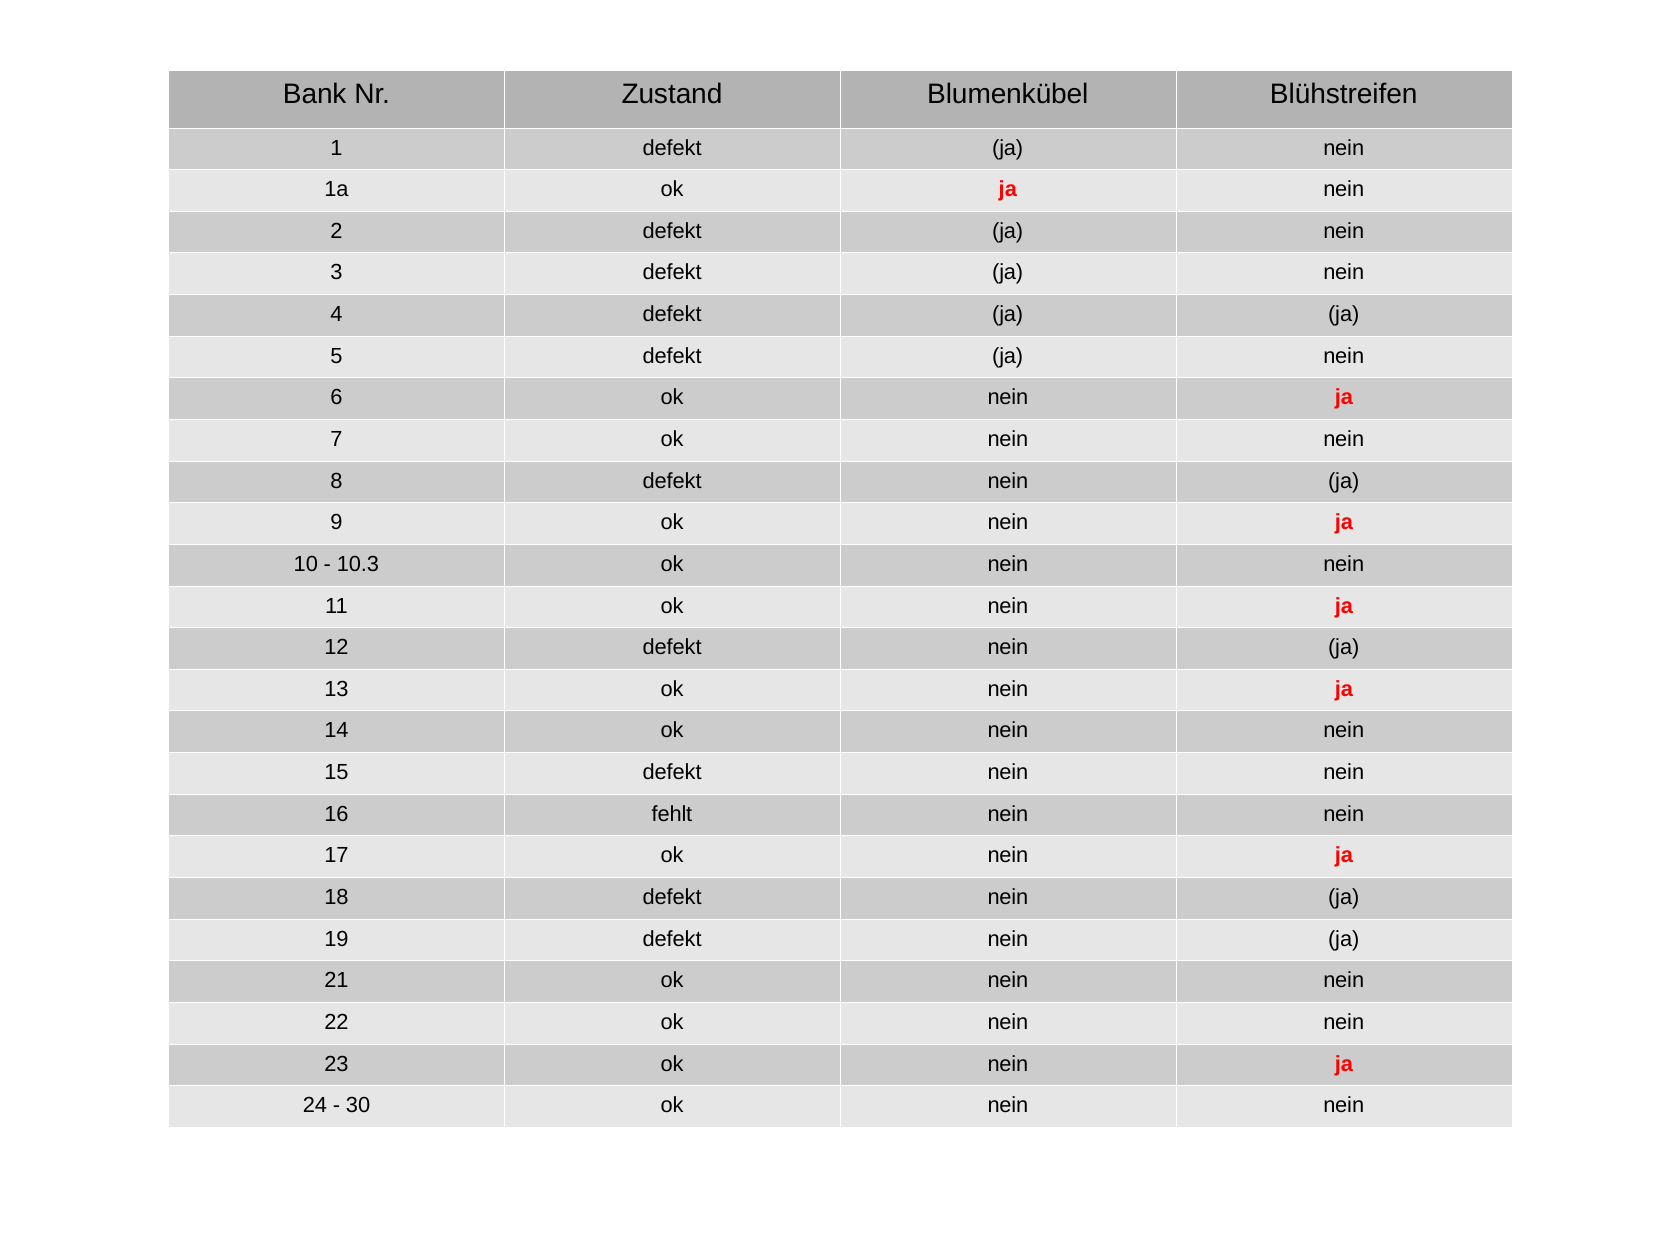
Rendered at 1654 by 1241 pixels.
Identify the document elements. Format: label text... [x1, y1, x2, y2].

table_cell 4 [169, 295, 504, 336]
table_cell 3 [169, 253, 504, 294]
table_cell ja [1177, 836, 1512, 877]
table_cell (ja) [1177, 628, 1512, 669]
table_header Zustand [505, 71, 840, 128]
table_cell 24 - 30 [169, 1086, 504, 1127]
table_cell ja [1177, 670, 1512, 710]
table_cell nein [1177, 212, 1512, 252]
table_cell (ja) [841, 253, 1176, 294]
table_cell ok [505, 961, 840, 1002]
table_cell nein [841, 961, 1176, 1002]
table_cell nein [1177, 711, 1512, 752]
table_cell defekt [505, 628, 840, 669]
table_cell ok [505, 1003, 840, 1044]
table_cell ok [505, 545, 840, 586]
table_cell defekt [505, 337, 840, 377]
table_cell fehlt [505, 795, 840, 835]
table_cell ok [505, 670, 840, 710]
table_cell defekt [505, 129, 840, 169]
table_cell 6 [169, 378, 504, 419]
table_cell 16 [169, 795, 504, 835]
table_cell 11 [169, 587, 504, 627]
table_cell (ja) [841, 129, 1176, 169]
table_cell 10 - 10.3 [169, 545, 504, 586]
table_cell (ja) [841, 212, 1176, 252]
table_cell nein [1177, 337, 1512, 377]
table_cell nein [841, 670, 1176, 710]
table_cell defekt [505, 295, 840, 336]
table_cell ok [505, 378, 840, 419]
table_cell ok [505, 587, 840, 627]
table_cell nein [841, 587, 1176, 627]
table_cell ok [505, 836, 840, 877]
table_cell nein [1177, 420, 1512, 461]
table_cell nein [841, 1086, 1176, 1127]
table_cell defekt [505, 212, 840, 252]
table_cell 22 [169, 1003, 504, 1044]
table_cell 2 [169, 212, 504, 252]
table_cell 7 [169, 420, 504, 461]
table_cell nein [1177, 1086, 1512, 1127]
table_cell nein [841, 878, 1176, 919]
table_cell (ja) [1177, 920, 1512, 960]
table_cell ja [1177, 378, 1512, 419]
table_cell 15 [169, 753, 504, 794]
table_cell 9 [169, 503, 504, 544]
table_cell ok [505, 711, 840, 752]
table_cell nein [841, 1045, 1176, 1085]
table_cell 12 [169, 628, 504, 669]
table_cell defekt [505, 920, 840, 960]
table_cell nein [841, 462, 1176, 502]
table_cell nein [841, 753, 1176, 794]
table_cell 8 [169, 462, 504, 502]
table_cell 17 [169, 836, 504, 877]
table_cell 23 [169, 1045, 504, 1085]
table_cell (ja) [841, 295, 1176, 336]
table_cell (ja) [1177, 295, 1512, 336]
table_cell nein [841, 420, 1176, 461]
table_cell nein [1177, 129, 1512, 169]
table_cell 5 [169, 337, 504, 377]
table_cell nein [841, 795, 1176, 835]
table_cell nein [1177, 253, 1512, 294]
table_cell nein [1177, 753, 1512, 794]
table_cell 18 [169, 878, 504, 919]
table_cell defekt [505, 878, 840, 919]
table_cell 1a [169, 170, 504, 211]
table_cell ja [1177, 503, 1512, 544]
table_header Blumenkübel [841, 71, 1176, 128]
table_cell defekt [505, 462, 840, 502]
table_cell ja [1177, 587, 1512, 627]
table_cell 13 [169, 670, 504, 710]
table_cell nein [841, 503, 1176, 544]
table_cell nein [841, 920, 1176, 960]
table_cell nein [841, 545, 1176, 586]
table_header Blühstreifen [1177, 71, 1512, 128]
table_cell 1 [169, 129, 504, 169]
table_cell defekt [505, 253, 840, 294]
table_cell ok [505, 420, 840, 461]
table_cell nein [1177, 545, 1512, 586]
table_cell ok [505, 1086, 840, 1127]
table_cell defekt [505, 753, 840, 794]
table_cell ja [841, 170, 1176, 211]
table_cell 21 [169, 961, 504, 1002]
table_cell (ja) [1177, 878, 1512, 919]
table_cell ok [505, 1045, 840, 1085]
table_cell nein [841, 1003, 1176, 1044]
table_cell 19 [169, 920, 504, 960]
table_cell nein [841, 628, 1176, 669]
table_cell ja [1177, 1045, 1512, 1085]
table_cell nein [1177, 795, 1512, 835]
table_header Bank Nr. [169, 71, 504, 128]
table_cell nein [841, 711, 1176, 752]
table_cell 14 [169, 711, 504, 752]
table_cell ok [505, 503, 840, 544]
table_cell (ja) [1177, 462, 1512, 502]
table_cell nein [841, 836, 1176, 877]
table_cell nein [1177, 961, 1512, 1002]
table_cell nein [1177, 1003, 1512, 1044]
table_cell nein [841, 378, 1176, 419]
table_cell nein [1177, 170, 1512, 211]
table_cell ok [505, 170, 840, 211]
table_cell (ja) [841, 337, 1176, 377]
